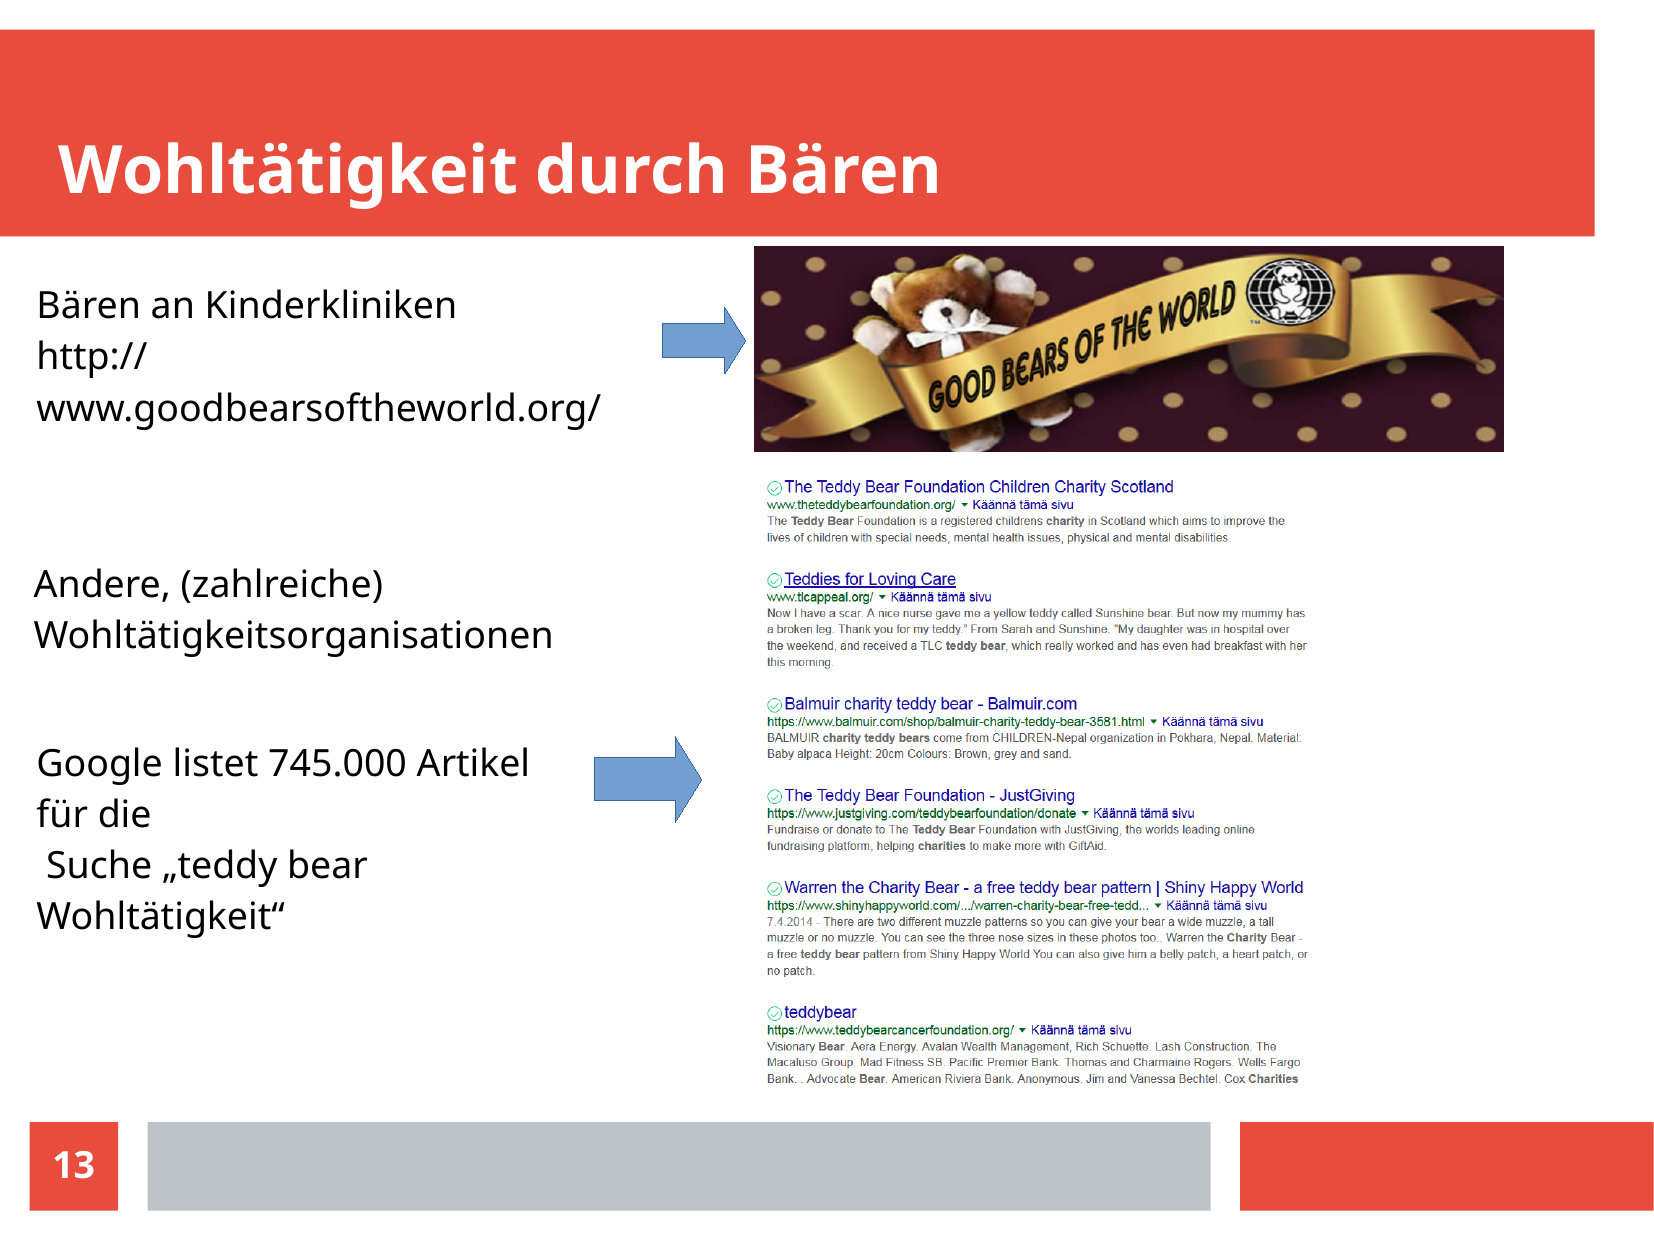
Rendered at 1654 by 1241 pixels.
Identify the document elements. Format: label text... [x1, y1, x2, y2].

text_box Google listet 745.000 Artikel für die Suche „teddy bear Wohltätigkeit“ [21, 729, 591, 887]
text_box [662, 307, 746, 374]
text_box [594, 736, 702, 823]
picture [754, 247, 1504, 452]
text_box Andere, (zahlreiche) Wohltätigkeitsorganisationen [18, 550, 662, 660]
picture [752, 467, 1336, 1089]
title Wohltätigkeit durch Bären [59, 59, 1595, 207]
text_box Bären an Kinderkliniken http://www.goodbearsoftheworld.org/ [21, 271, 680, 382]
text_box [29, 1122, 119, 1211]
